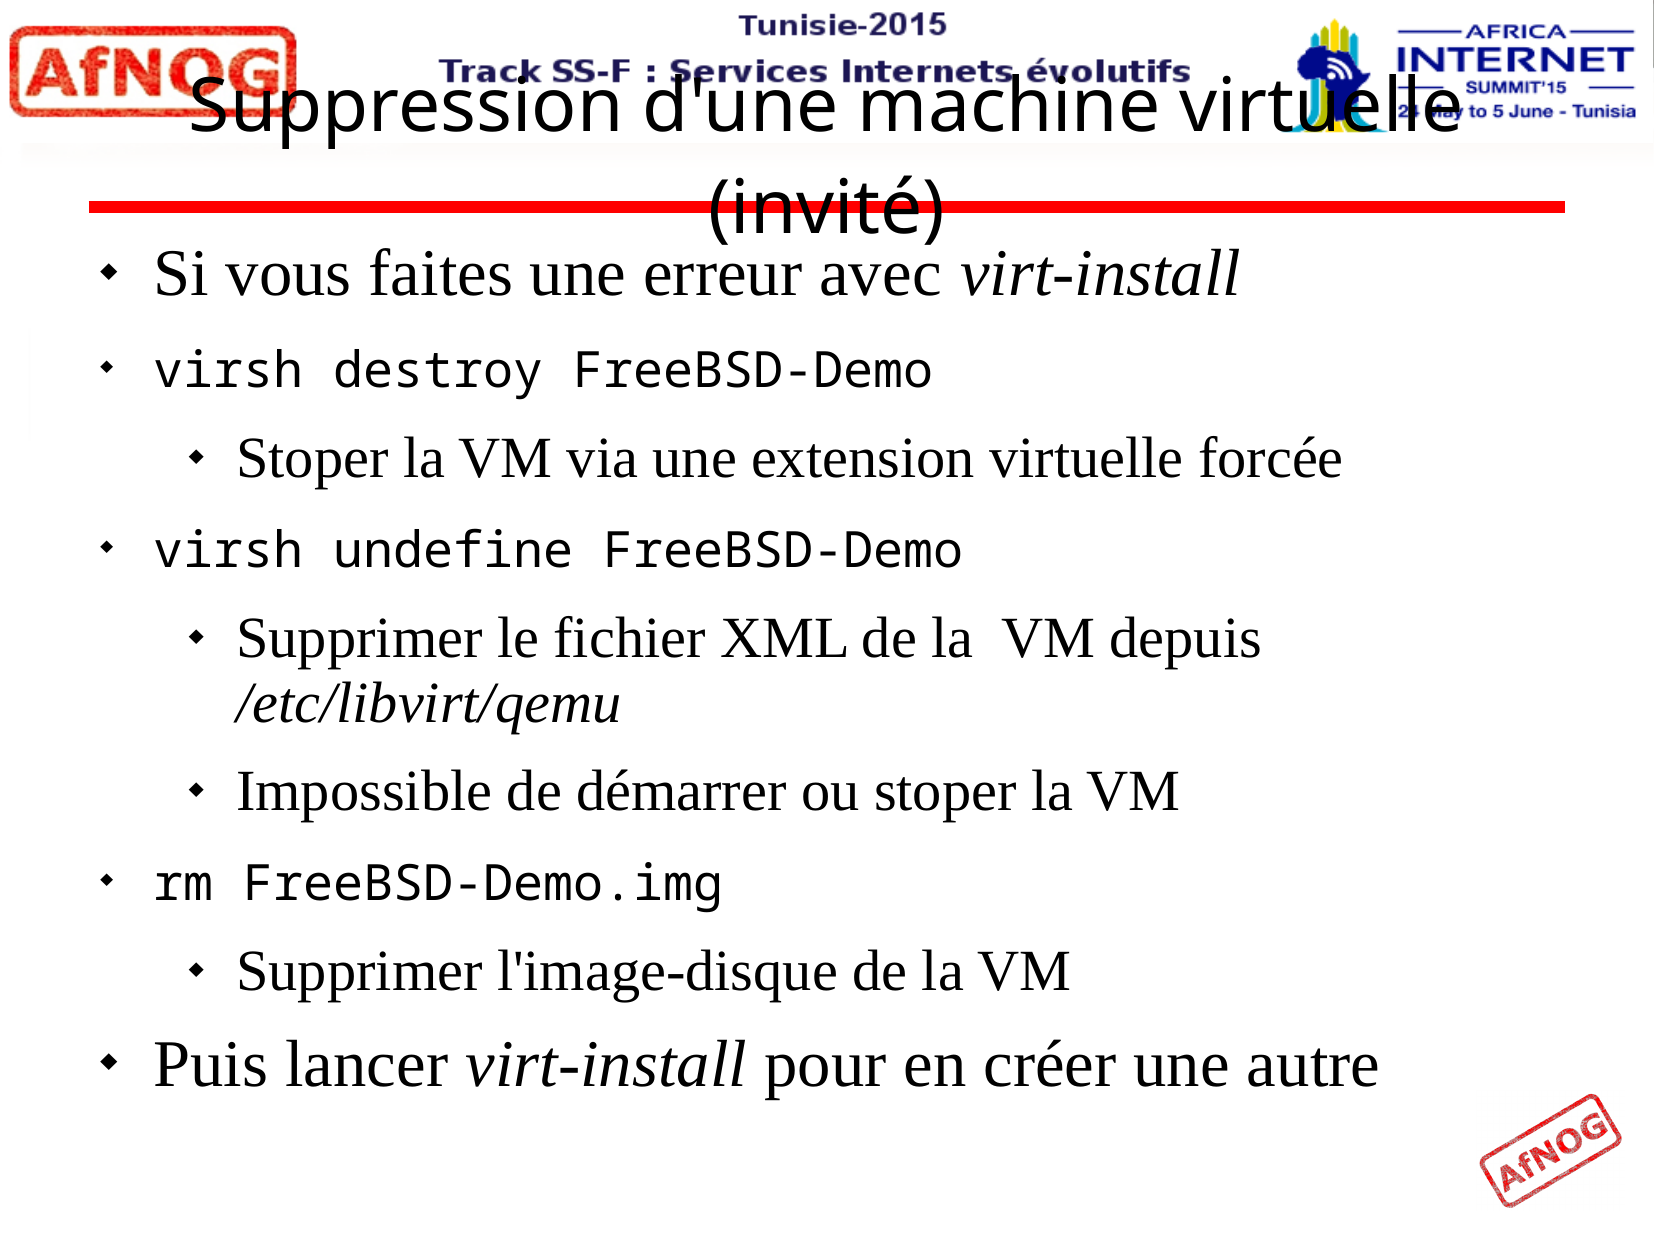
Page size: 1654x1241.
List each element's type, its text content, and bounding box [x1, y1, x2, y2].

title Suppression d'une machine virtuelle (invité) [82, 109, 1571, 198]
list Si vous faites une erreur avec virt-install virsh destroy FreeBSD-Demo Stoper la VM via une extension virtuelle forcée virsh undefine FreeBSD-Demo Supprimer le fichier XML de la VM depuis /etc/libvirt/qemu Impossible de démarrer ou stoper la VM rm FreeBSD-Demo.img Supprimer l'image-disque de la VM Puis lancer virt-install pour en créer une autre [82, 236, 1571, 1067]
picture [0, 0, 1654, 1241]
